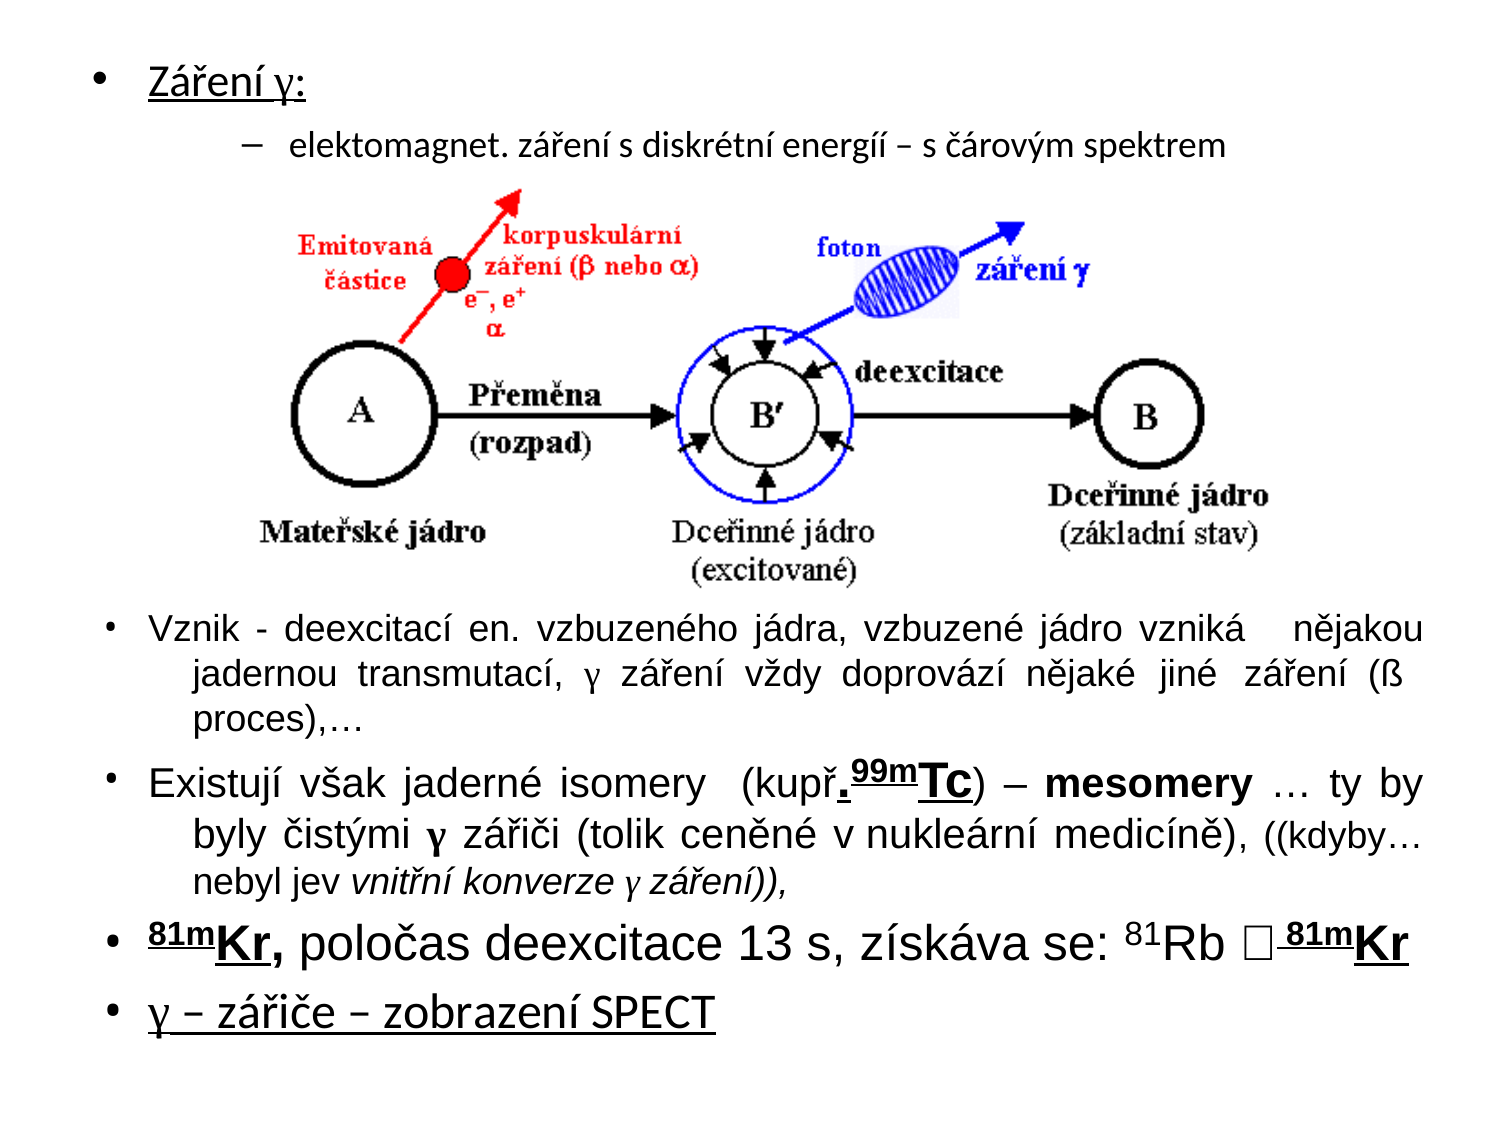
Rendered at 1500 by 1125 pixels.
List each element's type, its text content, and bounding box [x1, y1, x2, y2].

list Záření γ: elektomagnet. záření s diskrétní energíí – s čárovým spektrem [76, 42, 1427, 197]
picture [255, 184, 1272, 590]
text_box Vznik - deexcitací en. vzbuzeného jádra, vzbuzené jádro vzniká nějakou jadernou transmutací, γ záření vždy doprovází nějaké jiné záření (ß proces),… Existují však jaderné isomery (kupř.99mTc) – mesomery … ty by byly čistými γ zářiči (tolik ceněné v nukleární medicíně), ((kdyby…nebyl jev vnitřní konverze γ záření)), 81mKr, poločas deexcitace 13 s, získáva se: 81Rb  81mKr γ – zářiče – zobrazení SPECT [89, 596, 1439, 1070]
